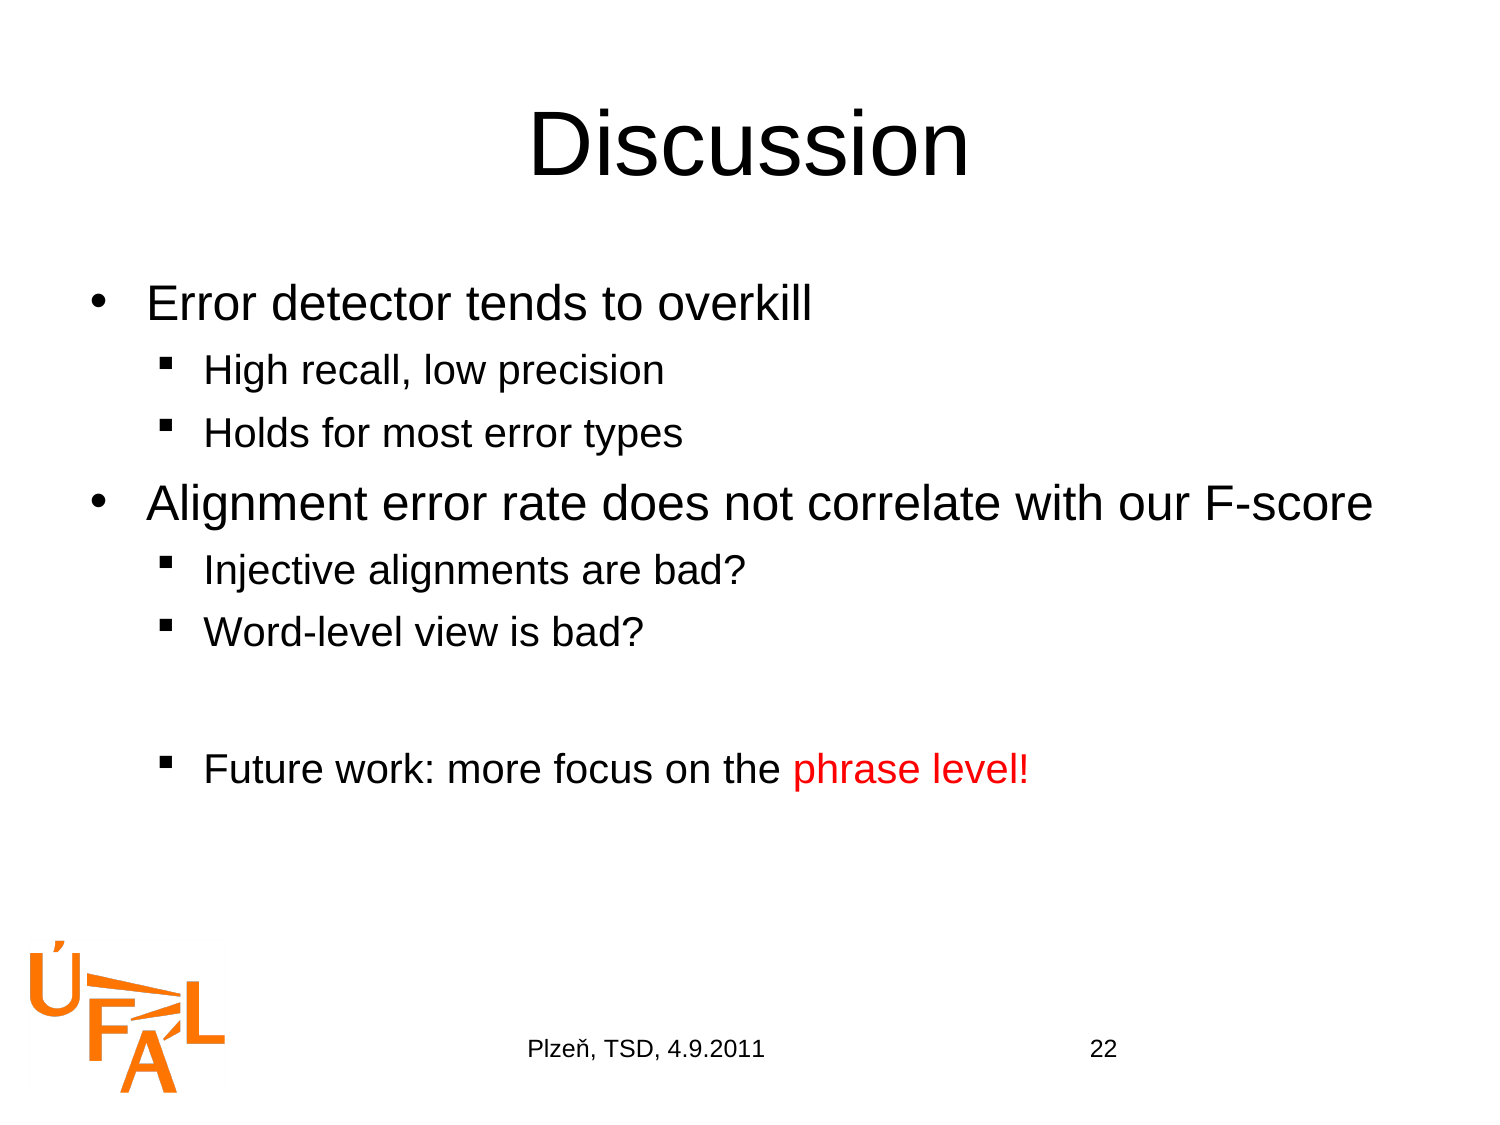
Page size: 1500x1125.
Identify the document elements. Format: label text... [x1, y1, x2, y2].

picture [29, 940, 225, 1093]
list Error detector tends to overkill High recall, low precision Holds for most error types Alignment error rate does not correlate with our F-score Injective alignments are bad? Word-level view is bad? Future work: more focus on the phrase level! [75, 262, 1426, 988]
title Discussion [75, 14, 1426, 262]
